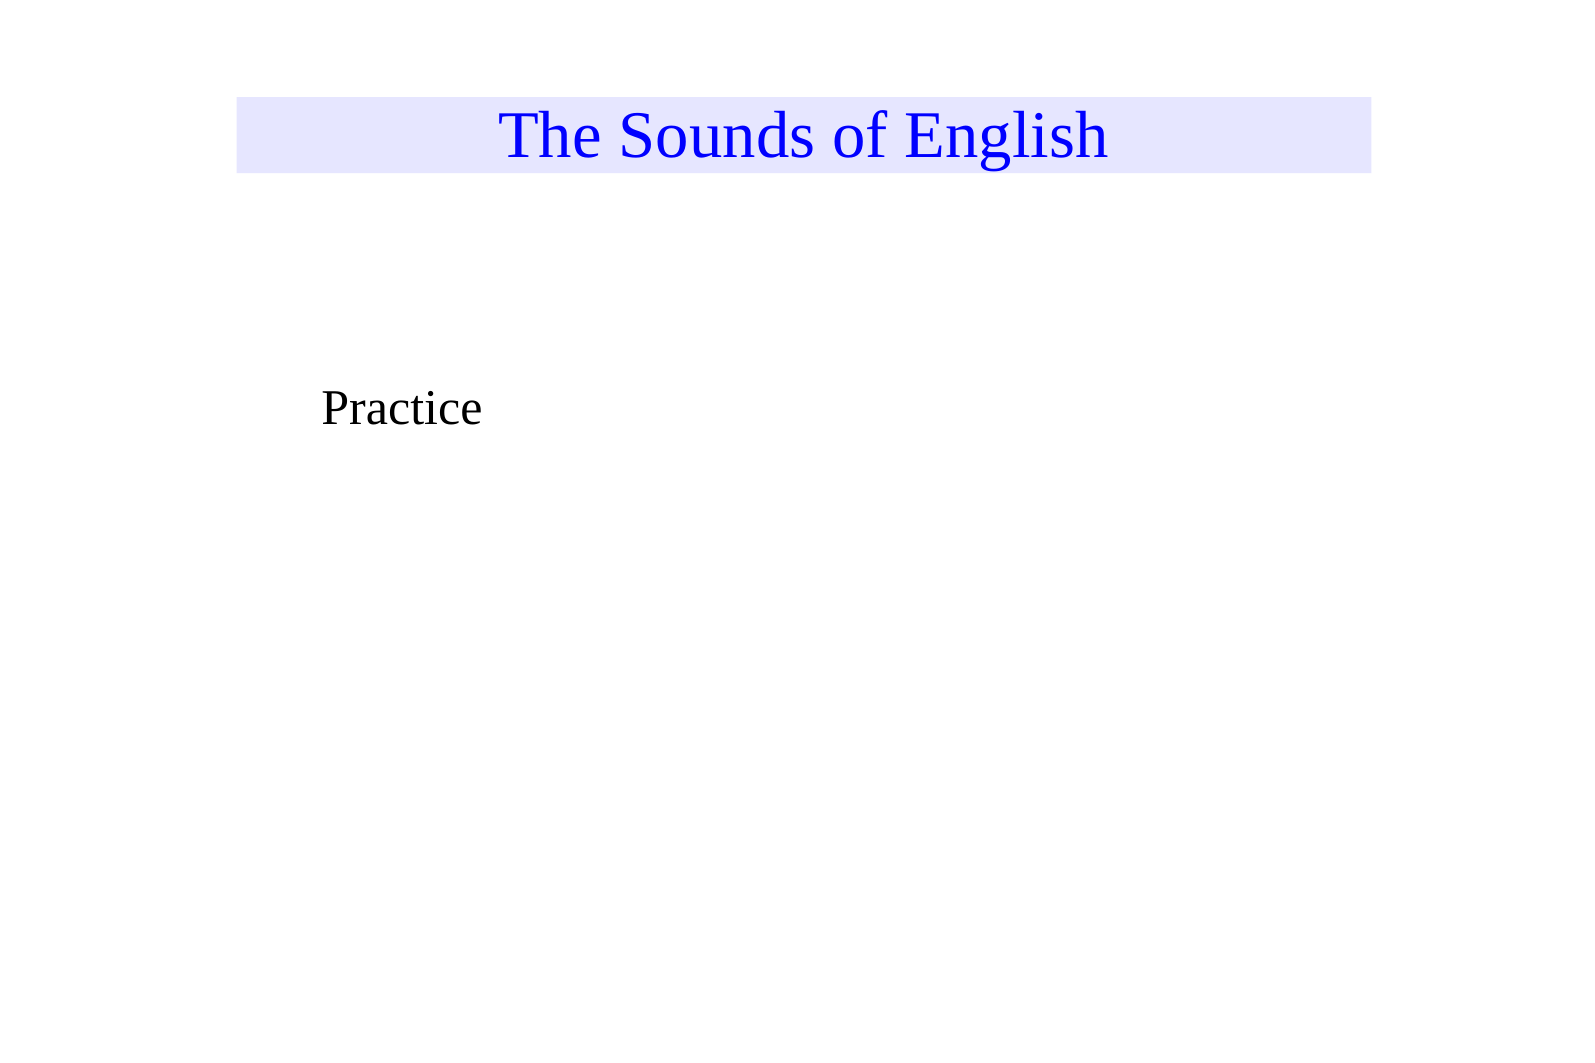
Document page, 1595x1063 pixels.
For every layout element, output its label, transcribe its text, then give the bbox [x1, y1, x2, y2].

text_box Practice [321, 379, 1387, 494]
text_box The Sounds of English [236, 97, 1372, 174]
